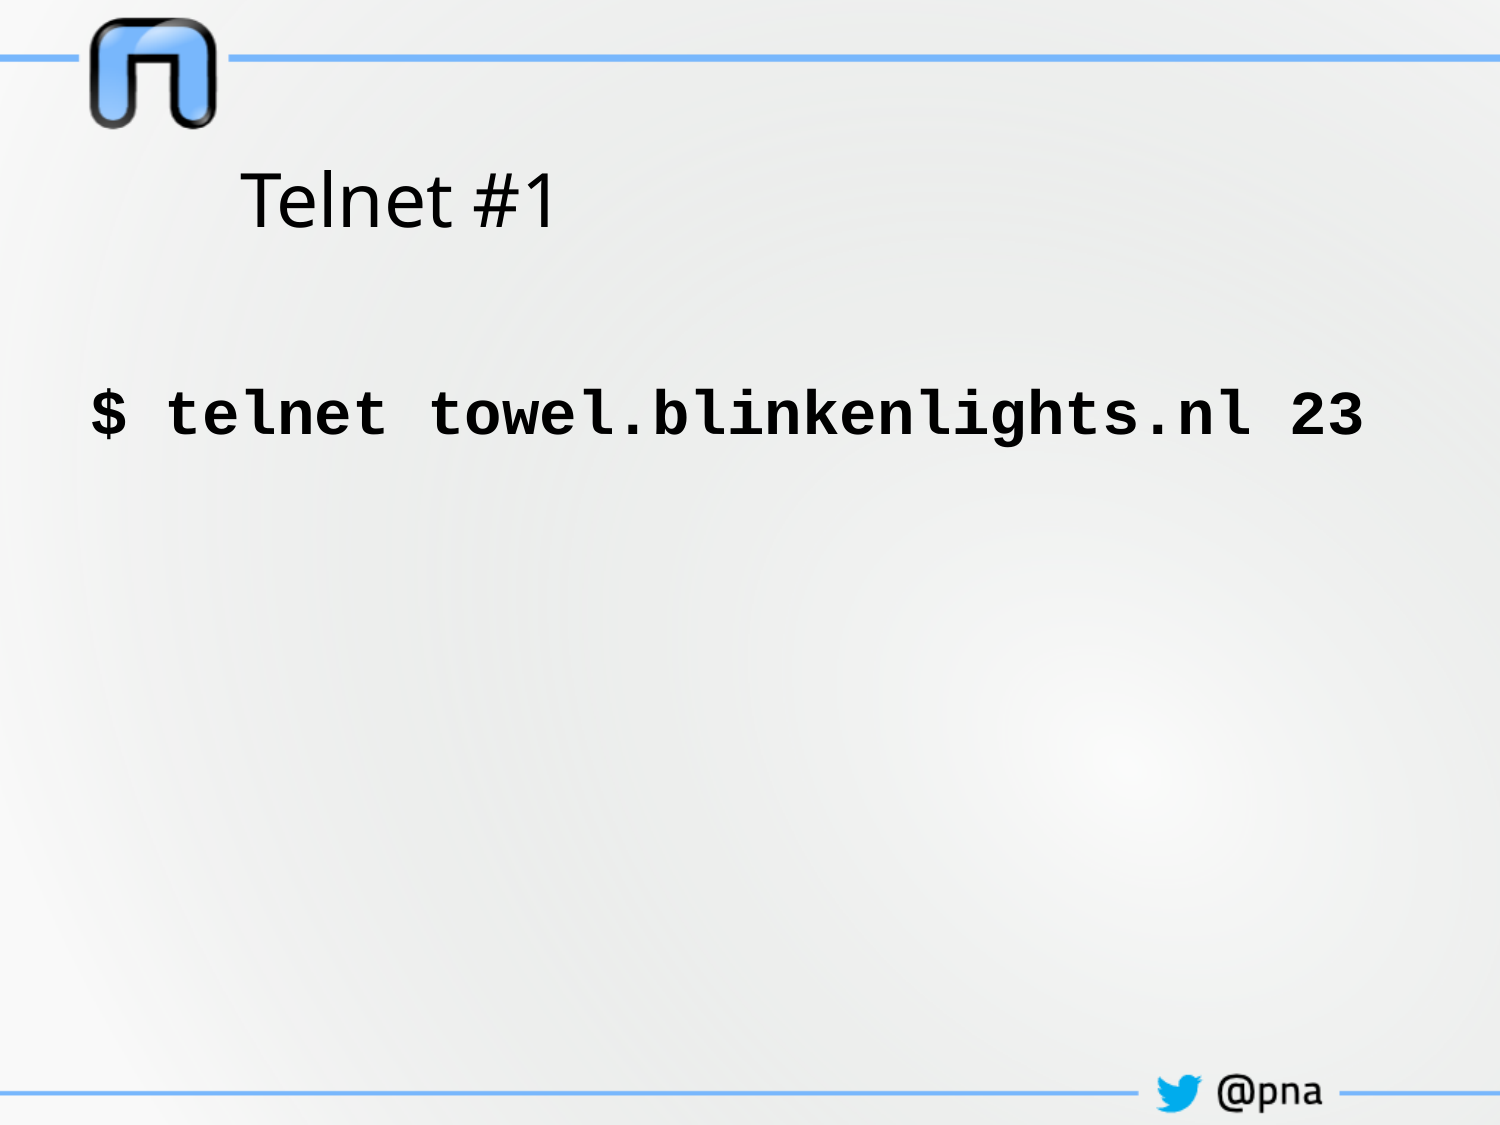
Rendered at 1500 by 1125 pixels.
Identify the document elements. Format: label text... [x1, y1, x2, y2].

picture [0, 0, 1500, 1125]
list $ telnet towel.blinkenlights.nl 23 [75, 269, 1425, 1063]
title Telnet #1 [225, 70, 1469, 258]
